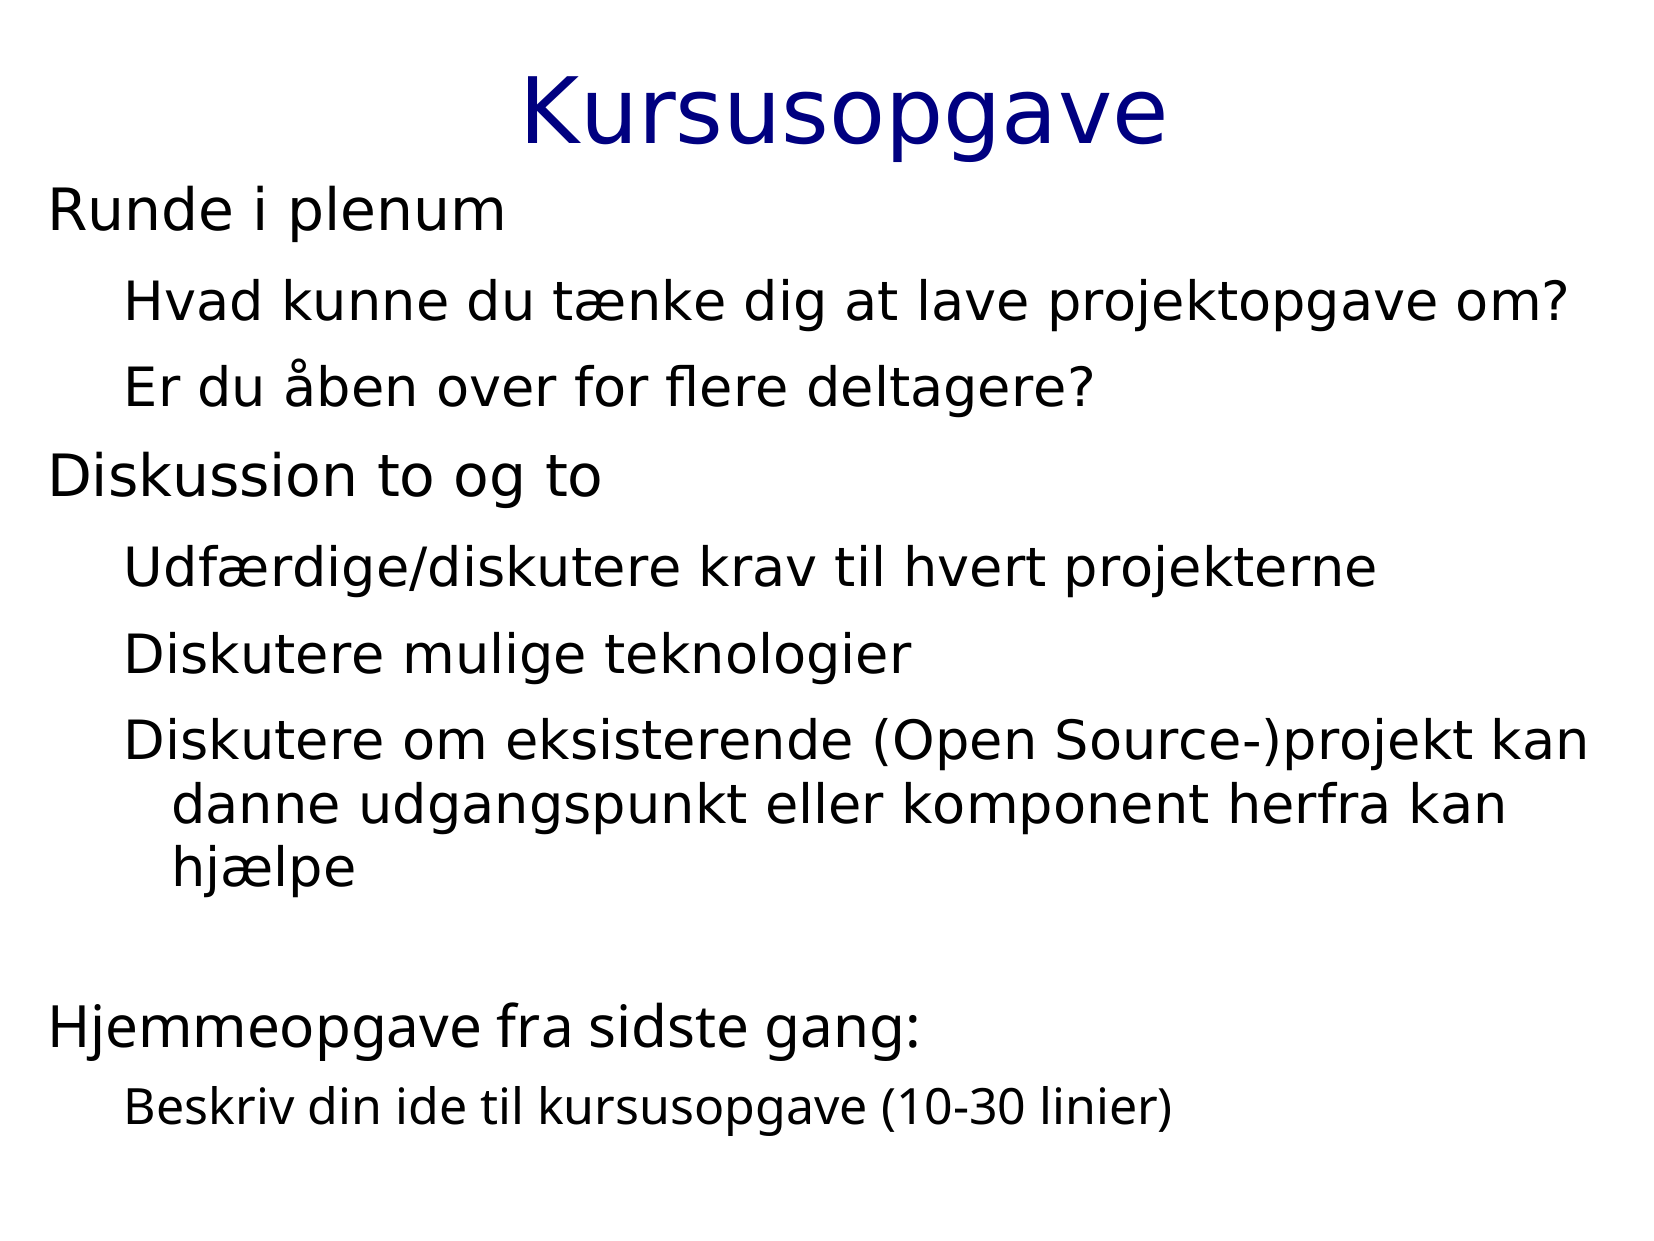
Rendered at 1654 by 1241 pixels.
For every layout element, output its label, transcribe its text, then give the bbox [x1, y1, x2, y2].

list Runde i plenum Hvad kunne du tænke dig at lave projektopgave om? Er du åben over for flere deltagere? Diskussion to og to Udfærdige/diskutere krav til hvert projekterne Diskutere mulige teknologier Diskutere om eksisterende (Open Source-)projekt kan danne udgangspunkt eller komponent herfra kan hjælpe Hjemmeopgave fra sidste gang: Beskriv din ide til kursusopgave (10-30 linier) [29, 176, 1598, 857]
title Kursusopgave [156, 8, 1534, 176]
